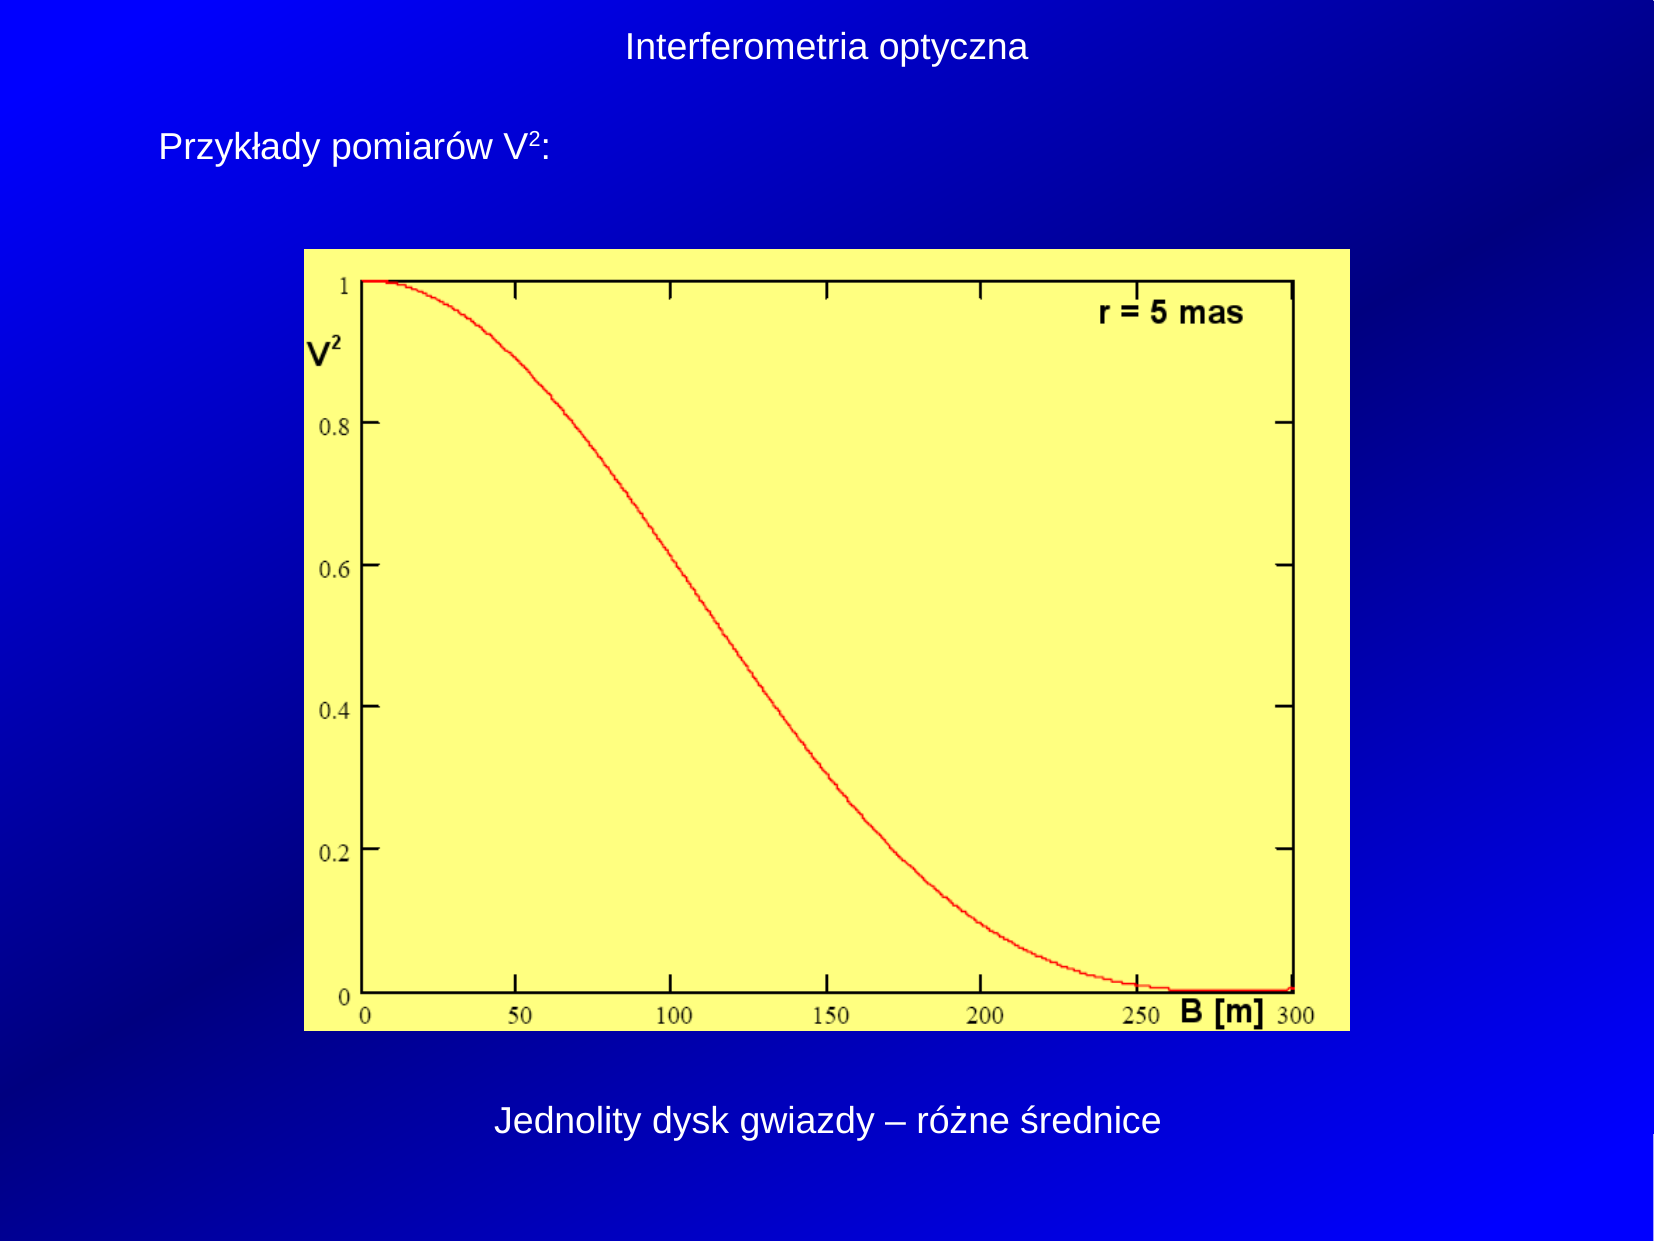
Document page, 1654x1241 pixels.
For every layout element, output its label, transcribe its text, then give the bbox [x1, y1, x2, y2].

text_box Interferometria optyczna [610, 18, 1044, 76]
text_box Przykłady pomiarów V2: [143, 118, 566, 177]
text_box Jednolity dysk gwiazdy – różne średnice [479, 1092, 1177, 1150]
picture [304, 249, 1350, 1031]
